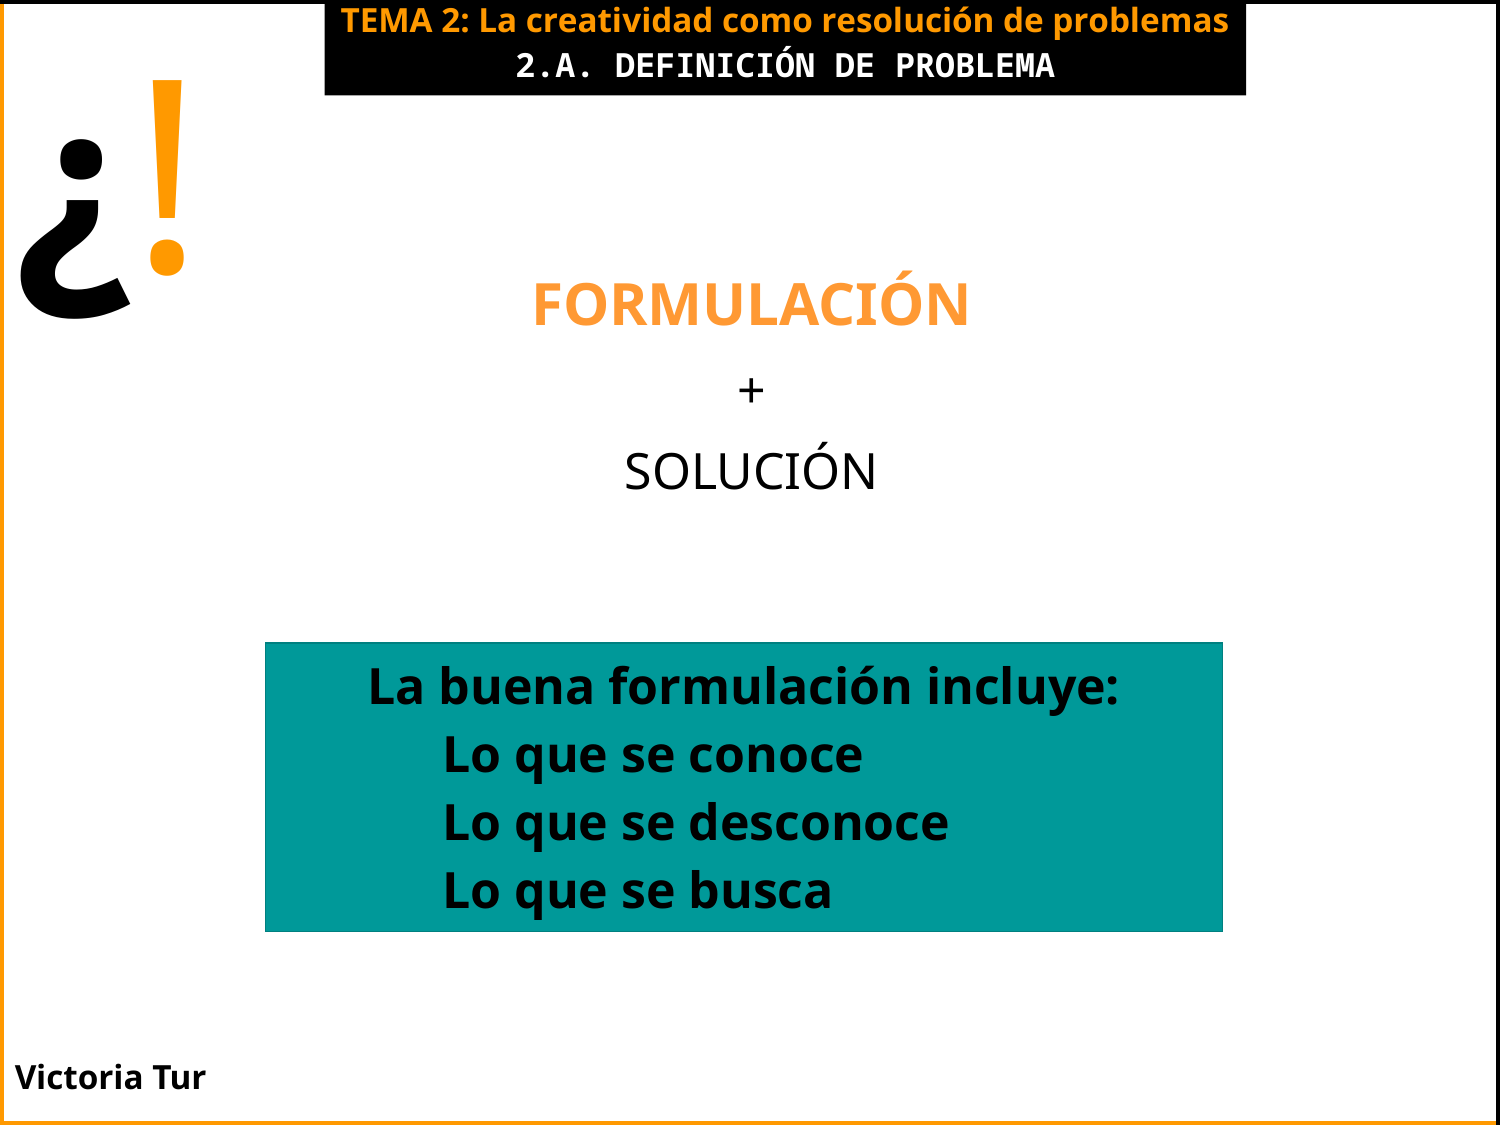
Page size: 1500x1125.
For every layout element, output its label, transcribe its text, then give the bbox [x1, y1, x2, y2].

list FORMULACIÓN + SOLUCIÓN [76, 255, 1427, 998]
text_box La buena formulación incluye: Lo que se conoce Lo que se desconoce Lo que se busca [265, 642, 1223, 932]
